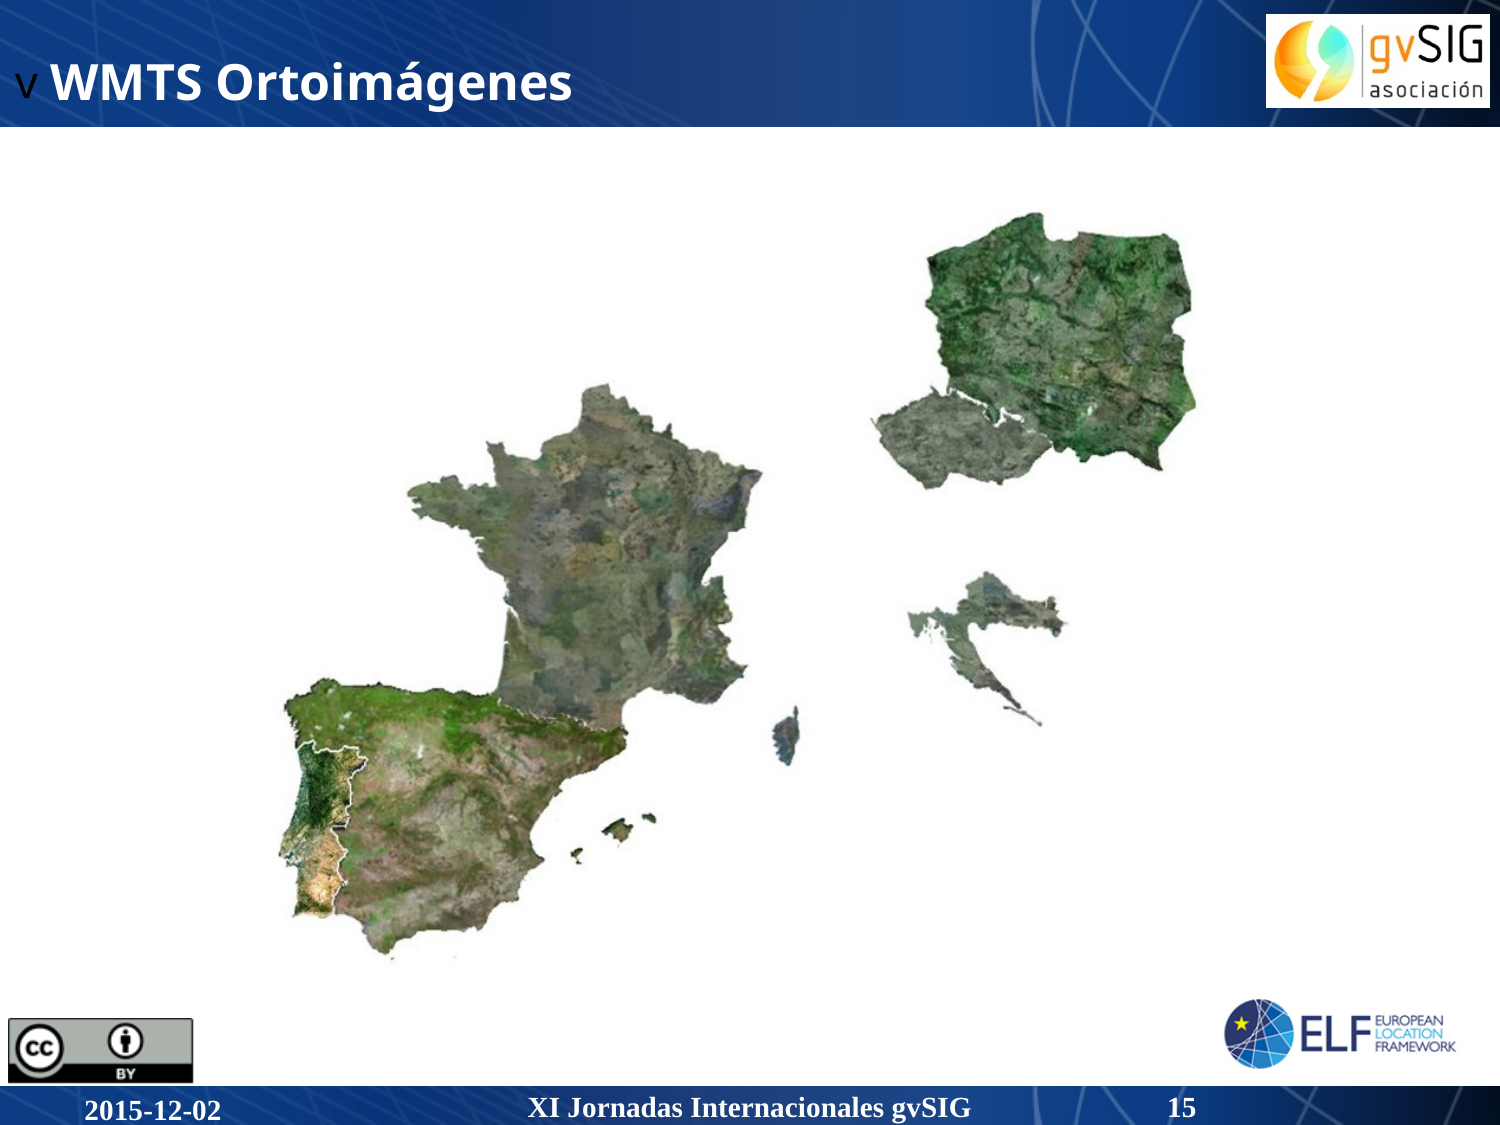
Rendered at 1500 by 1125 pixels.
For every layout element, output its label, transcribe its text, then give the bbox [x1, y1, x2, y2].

title WMTS Ortoimágenes [0, 43, 1276, 107]
picture [260, 197, 1215, 977]
